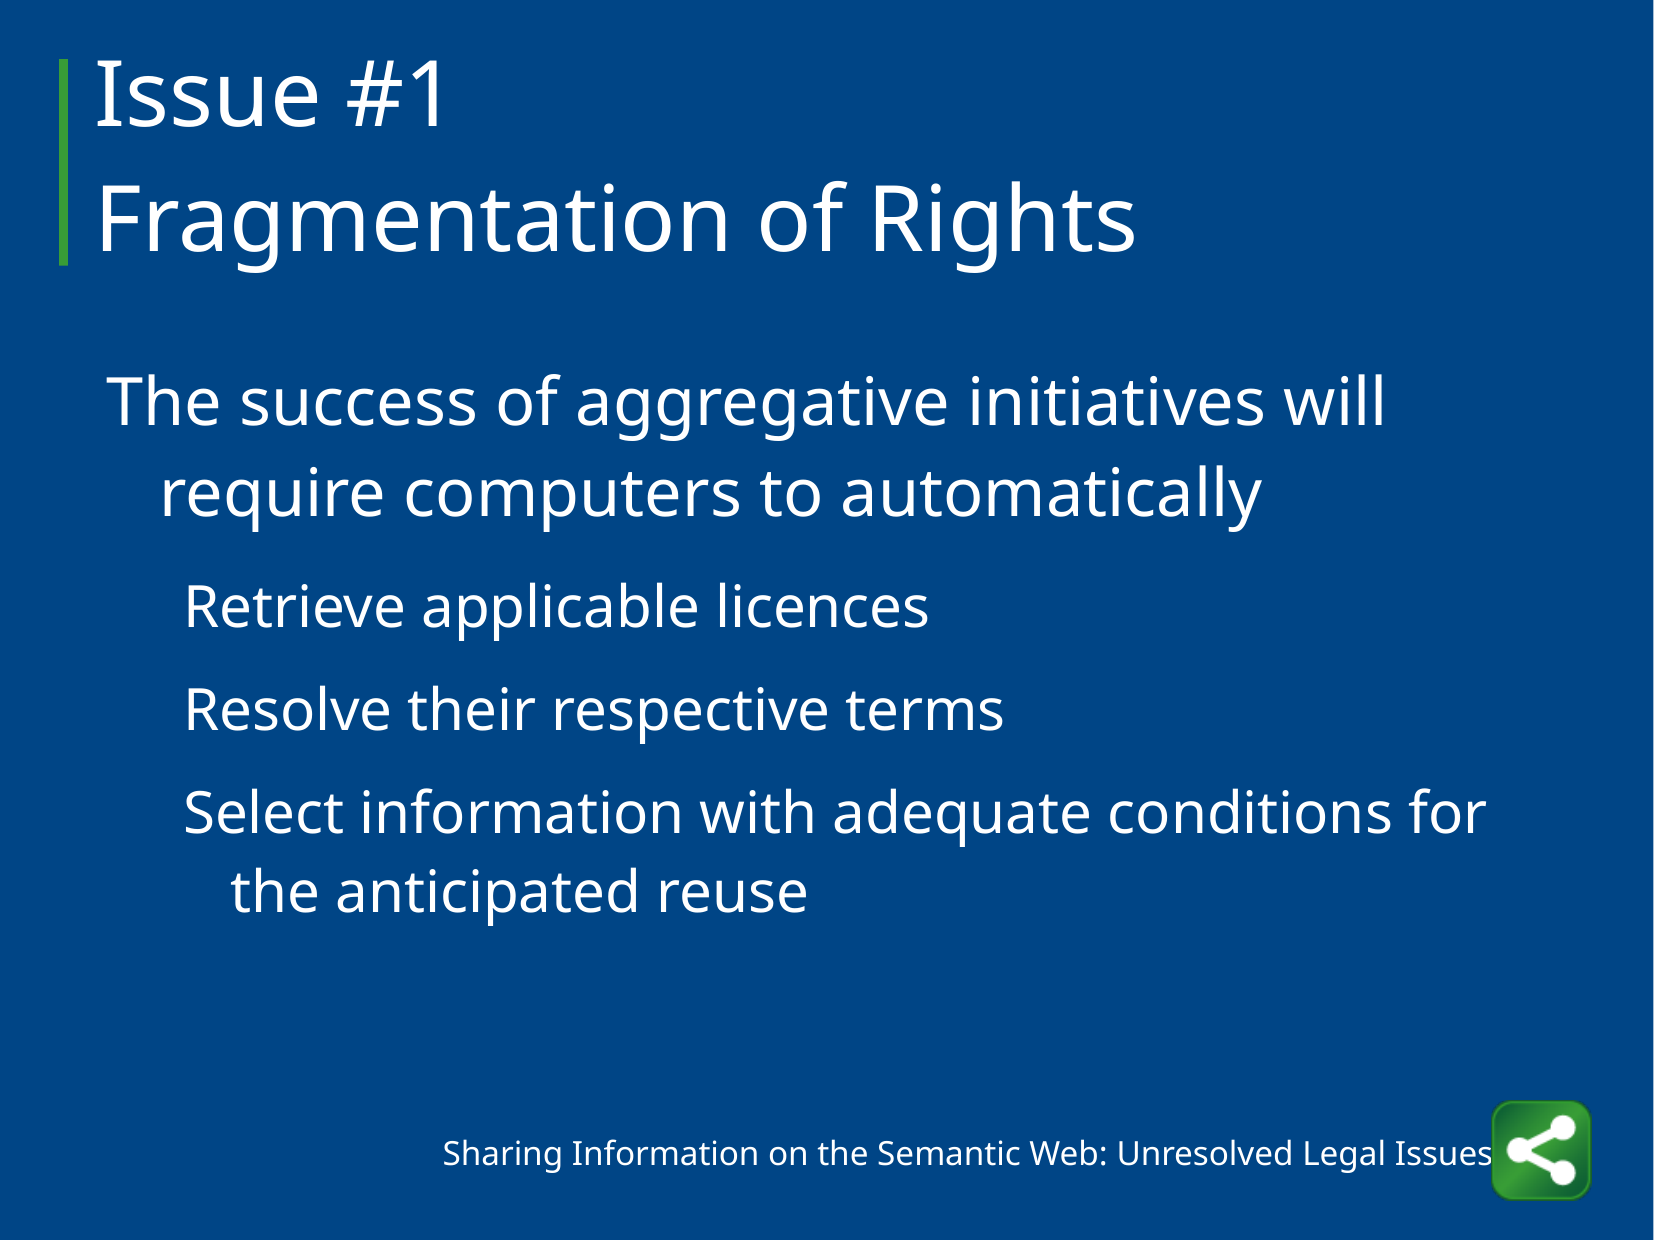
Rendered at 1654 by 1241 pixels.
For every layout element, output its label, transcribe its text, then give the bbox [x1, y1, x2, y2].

list The success of aggregative initiatives will require computers to automatically Retrieve applicable licences Resolve their respective terms Select information with adequate conditions for the anticipated reuse [88, 354, 1577, 1078]
title Issue #1 Fragmentation of Rights [94, 41, 1577, 265]
picture [1491, 1100, 1592, 1201]
